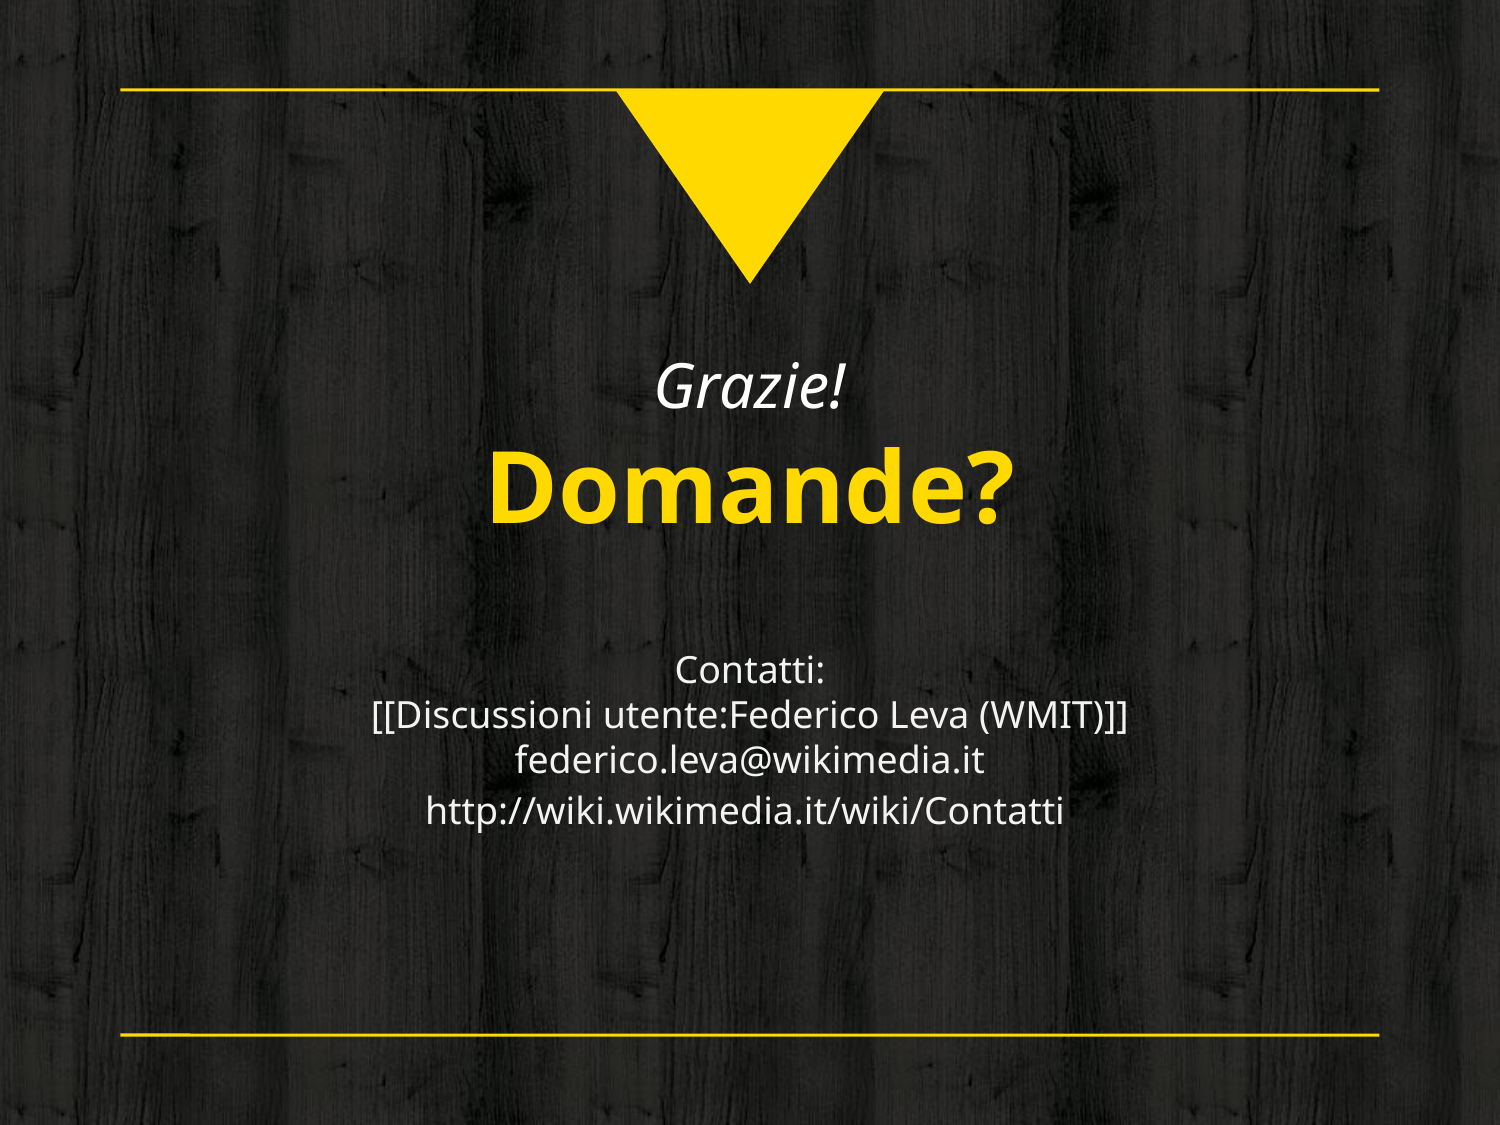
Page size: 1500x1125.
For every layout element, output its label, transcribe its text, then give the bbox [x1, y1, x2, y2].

picture [0, 0, 1500, 1125]
title Grazie! [119, 288, 1381, 408]
subtitle Domande? [119, 408, 1381, 581]
text_box [615, 90, 885, 284]
list Contatti: [[Discussioni utente:Federico Leva (WMIT)]] federico.leva@wikimedia.it http://wiki.wikimedia.it/wiki/Contatti [119, 631, 1381, 855]
